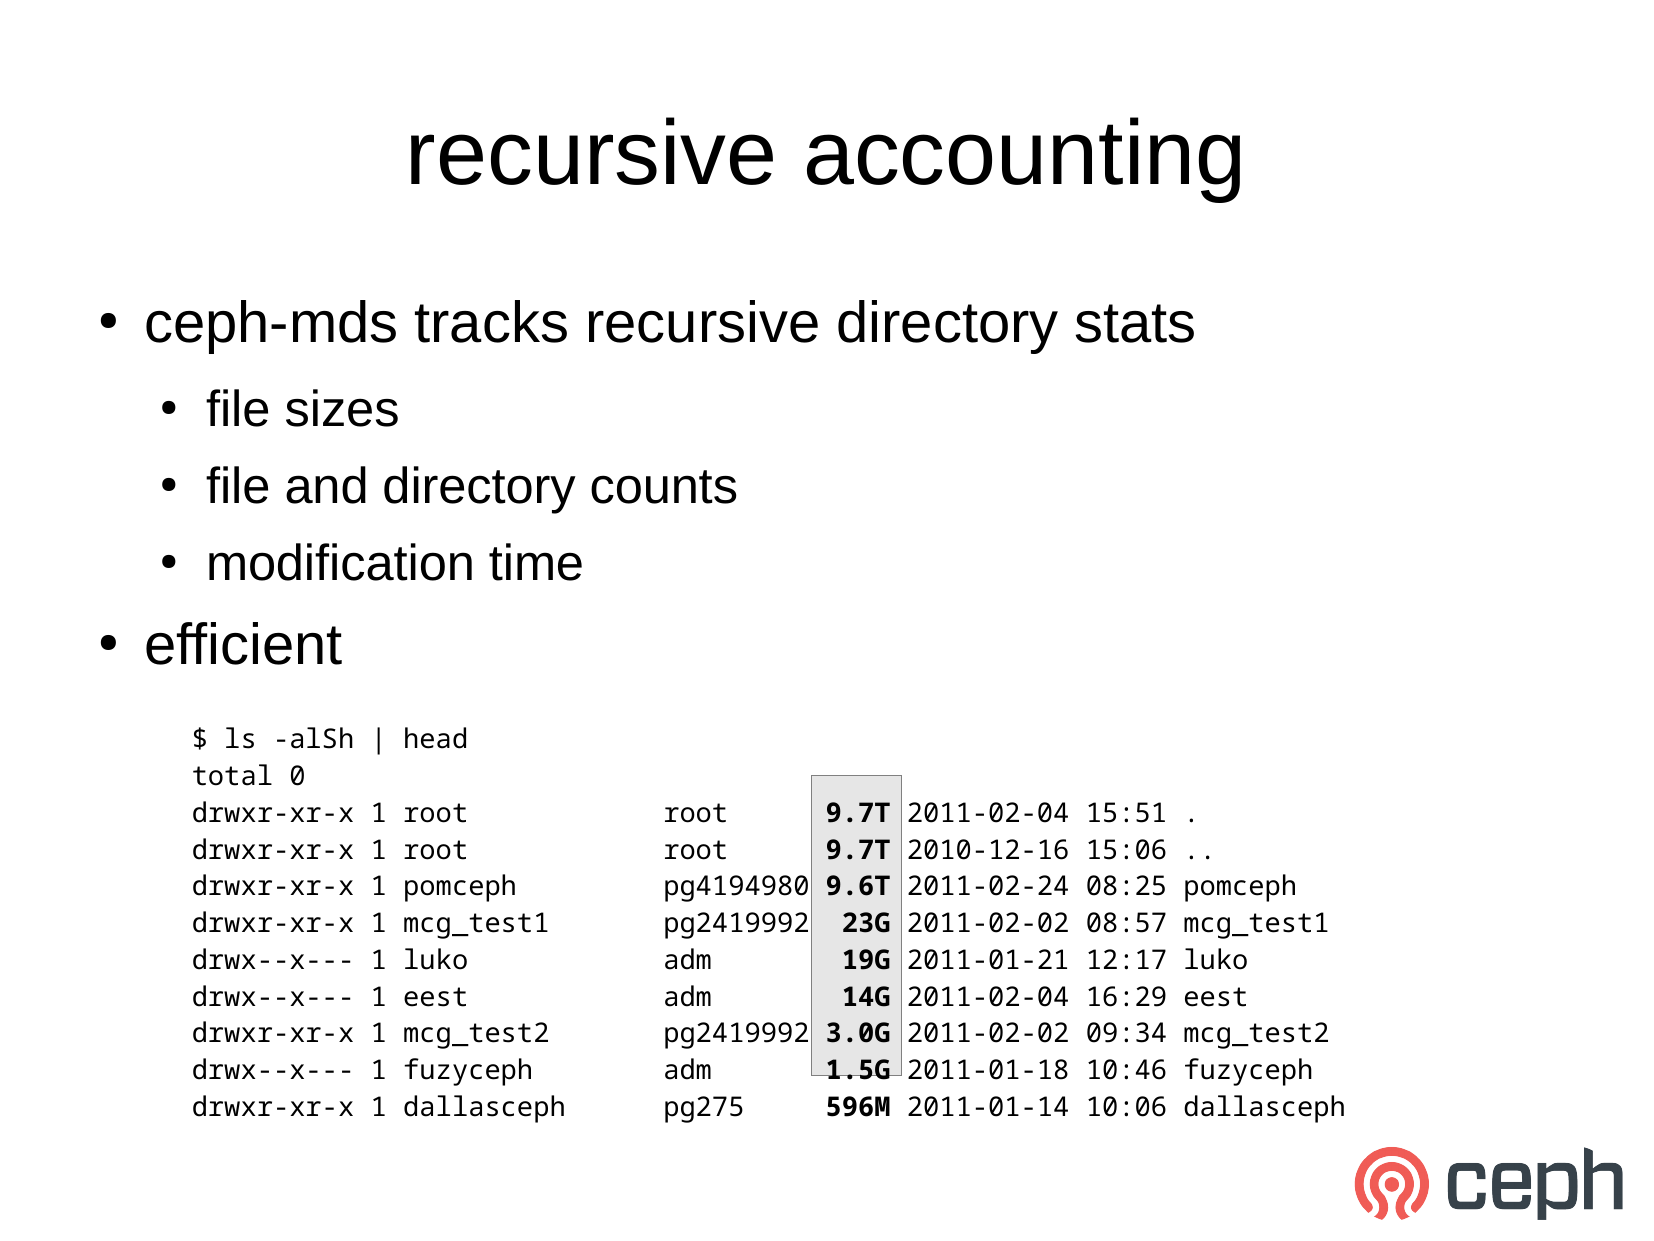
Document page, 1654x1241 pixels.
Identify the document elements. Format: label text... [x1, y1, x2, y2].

text_box $ ls -alSh | head total 0 drwxr-xr-x 1 root root 9.7T 2011-02-04 15:51 . drwxr-xr-x 1 root root 9.7T 2010-12-16 15:06 .. drwxr-xr-x 1 pomceph pg4194980 9.6T 2011-02-24 08:25 pomceph drwxr-xr-x 1 mcg_test1 pg2419992 23G 2011-02-02 08:57 mcg_test1 drwx--x--- 1 luko adm 19G 2011-01-21 12:17 luko drwx--x--- 1 eest adm 14G 2011-02-04 16:29 eest drwxr-xr-x 1 mcg_test2 pg2419992 3.0G 2011-02-02 09:34 mcg_test2 drwx--x--- 1 fuzyceph adm 1.5G 2011-01-18 10:46 fuzyceph drwxr-xr-x 1 dallasceph pg275 596M 2011-01-14 10:06 dallasceph [177, 712, 1654, 1113]
list ceph-mds tracks recursive directory stats file sizes file and directory counts modification time efficient [82, 290, 1571, 681]
picture [1308, 1113, 1654, 1241]
title recursive accounting [82, 49, 1571, 257]
